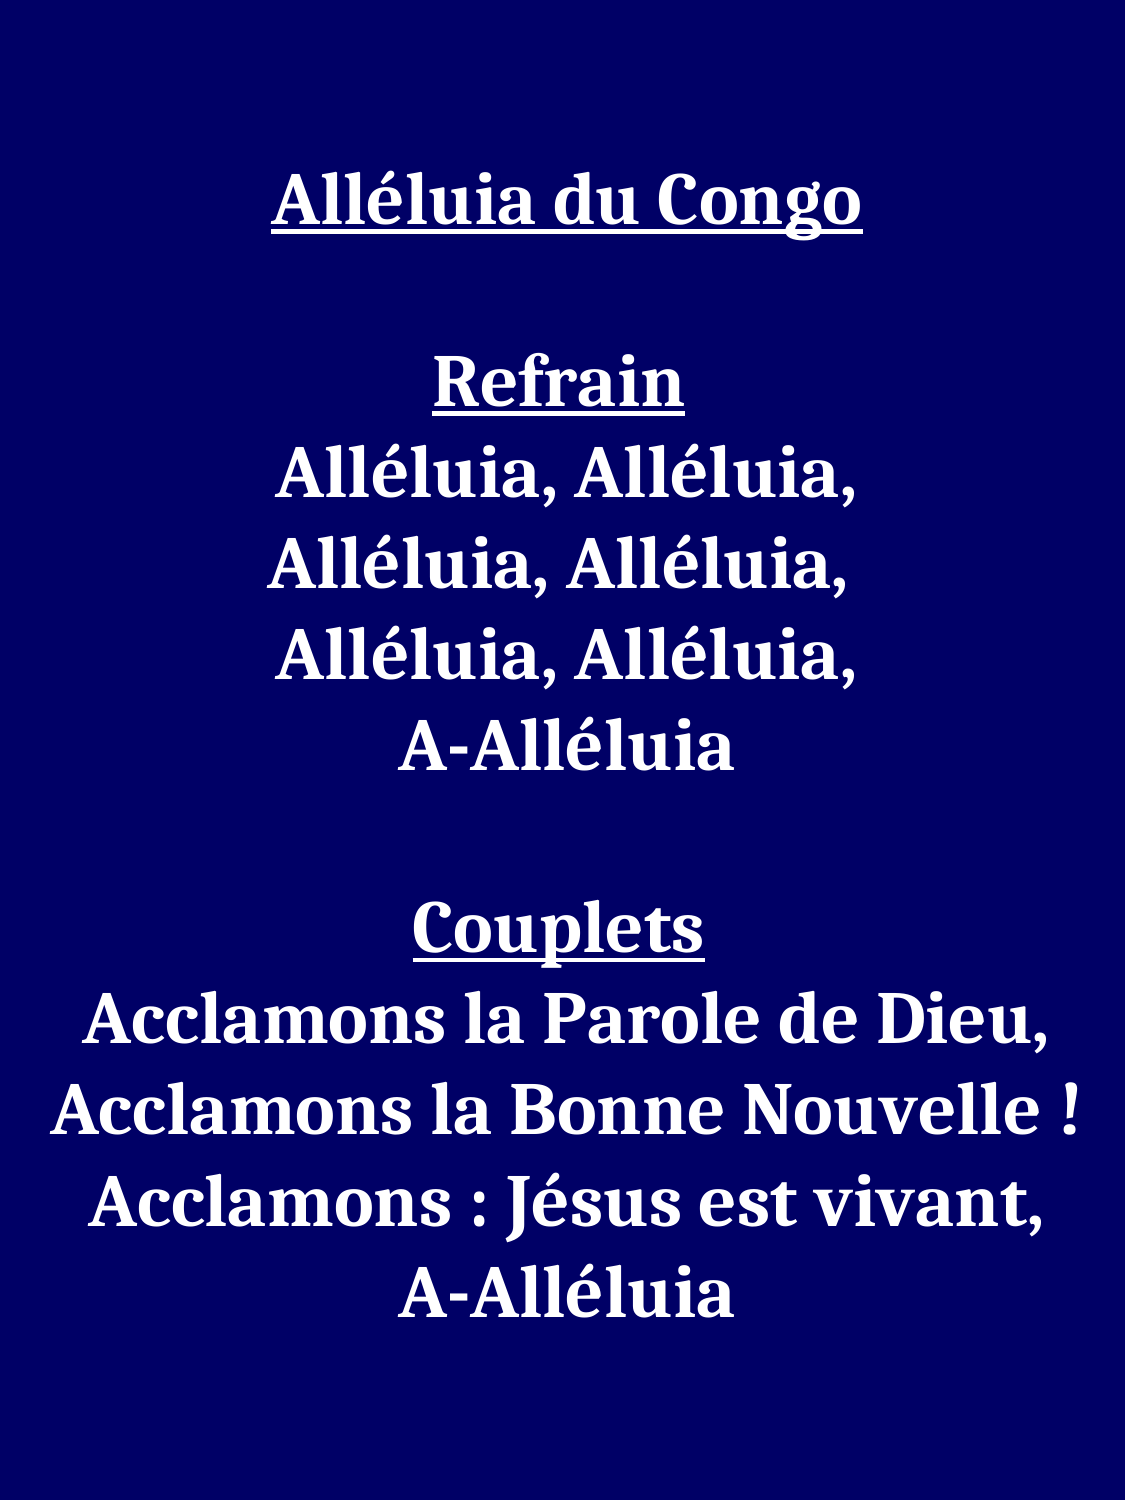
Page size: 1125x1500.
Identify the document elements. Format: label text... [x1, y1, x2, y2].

text_box Alléluia du Congo Refrain Alléluia, Alléluia, Alléluia, Alléluia, Alléluia, Alléluia, A-Alléluia Couplets Acclamons la Parole de Dieu, Acclamons la Bonne Nouvelle ! Acclamons : Jésus est vivant, A-Alléluia [23, 141, 1111, 1340]
